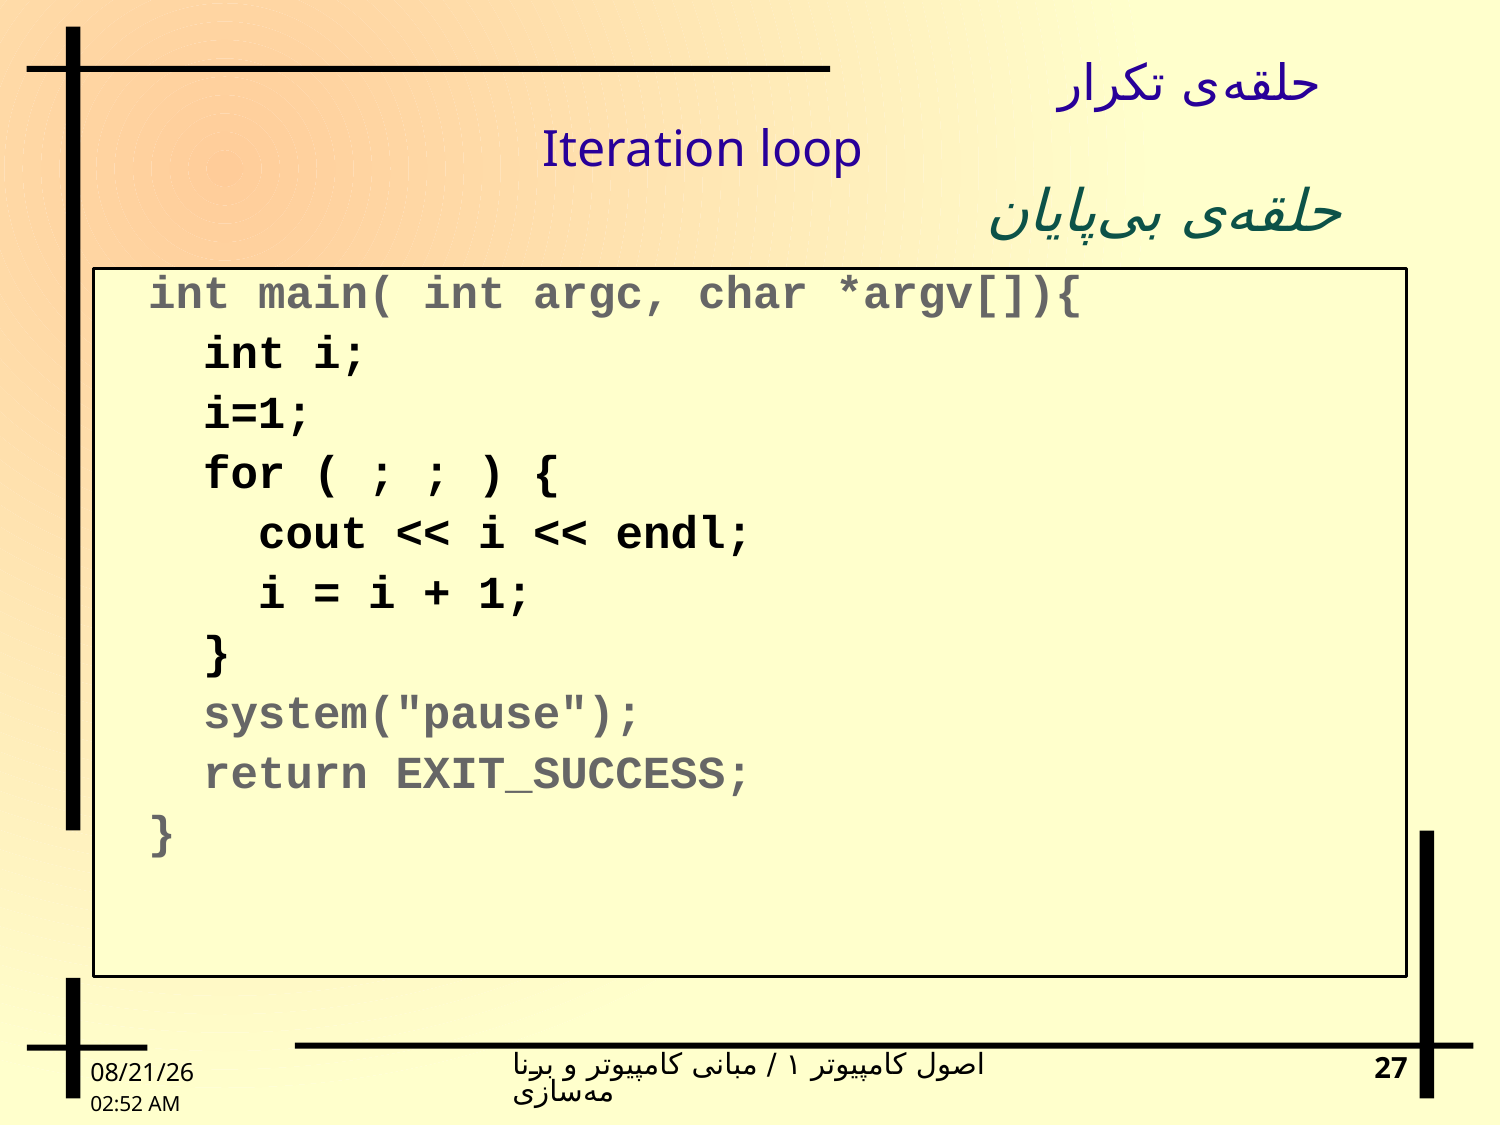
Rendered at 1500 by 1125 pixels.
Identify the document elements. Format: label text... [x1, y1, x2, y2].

title حلقه‌ی تکرار Iteration loop [62, 57, 1344, 178]
list حلقه‌ی بی‌پایان [105, 177, 1395, 277]
list int main( int argc, char *argv[]){ int i; i=1; for ( ; ; ) { cout << i << endl; i = i + 1; } system("pause"); return EXIT_SUCCESS; } [93, 268, 1407, 977]
